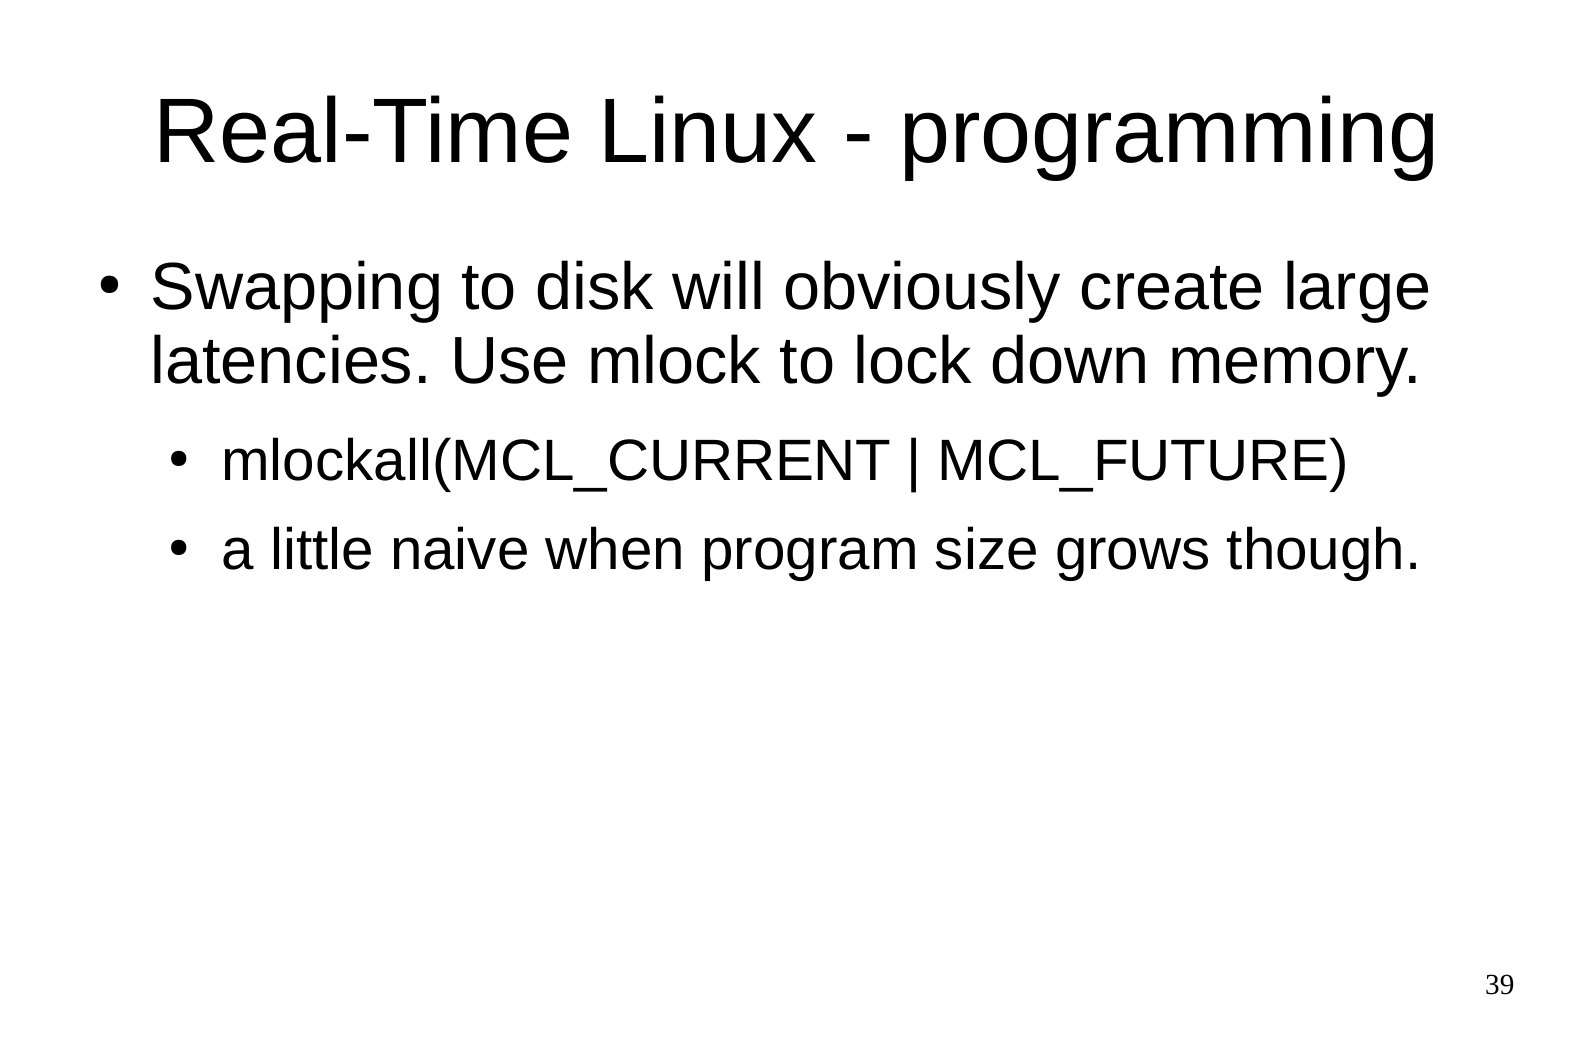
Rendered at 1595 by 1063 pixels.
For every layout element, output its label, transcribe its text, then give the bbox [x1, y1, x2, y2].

title Real-Time Linux - programming [79, 49, 1515, 213]
list Swapping to disk will obviously create large latencies. Use mlock to lock down memory. mlockall(MCL_CURRENT | MCL_FUTURE) a little naive when program size grows though. [79, 248, 1515, 936]
